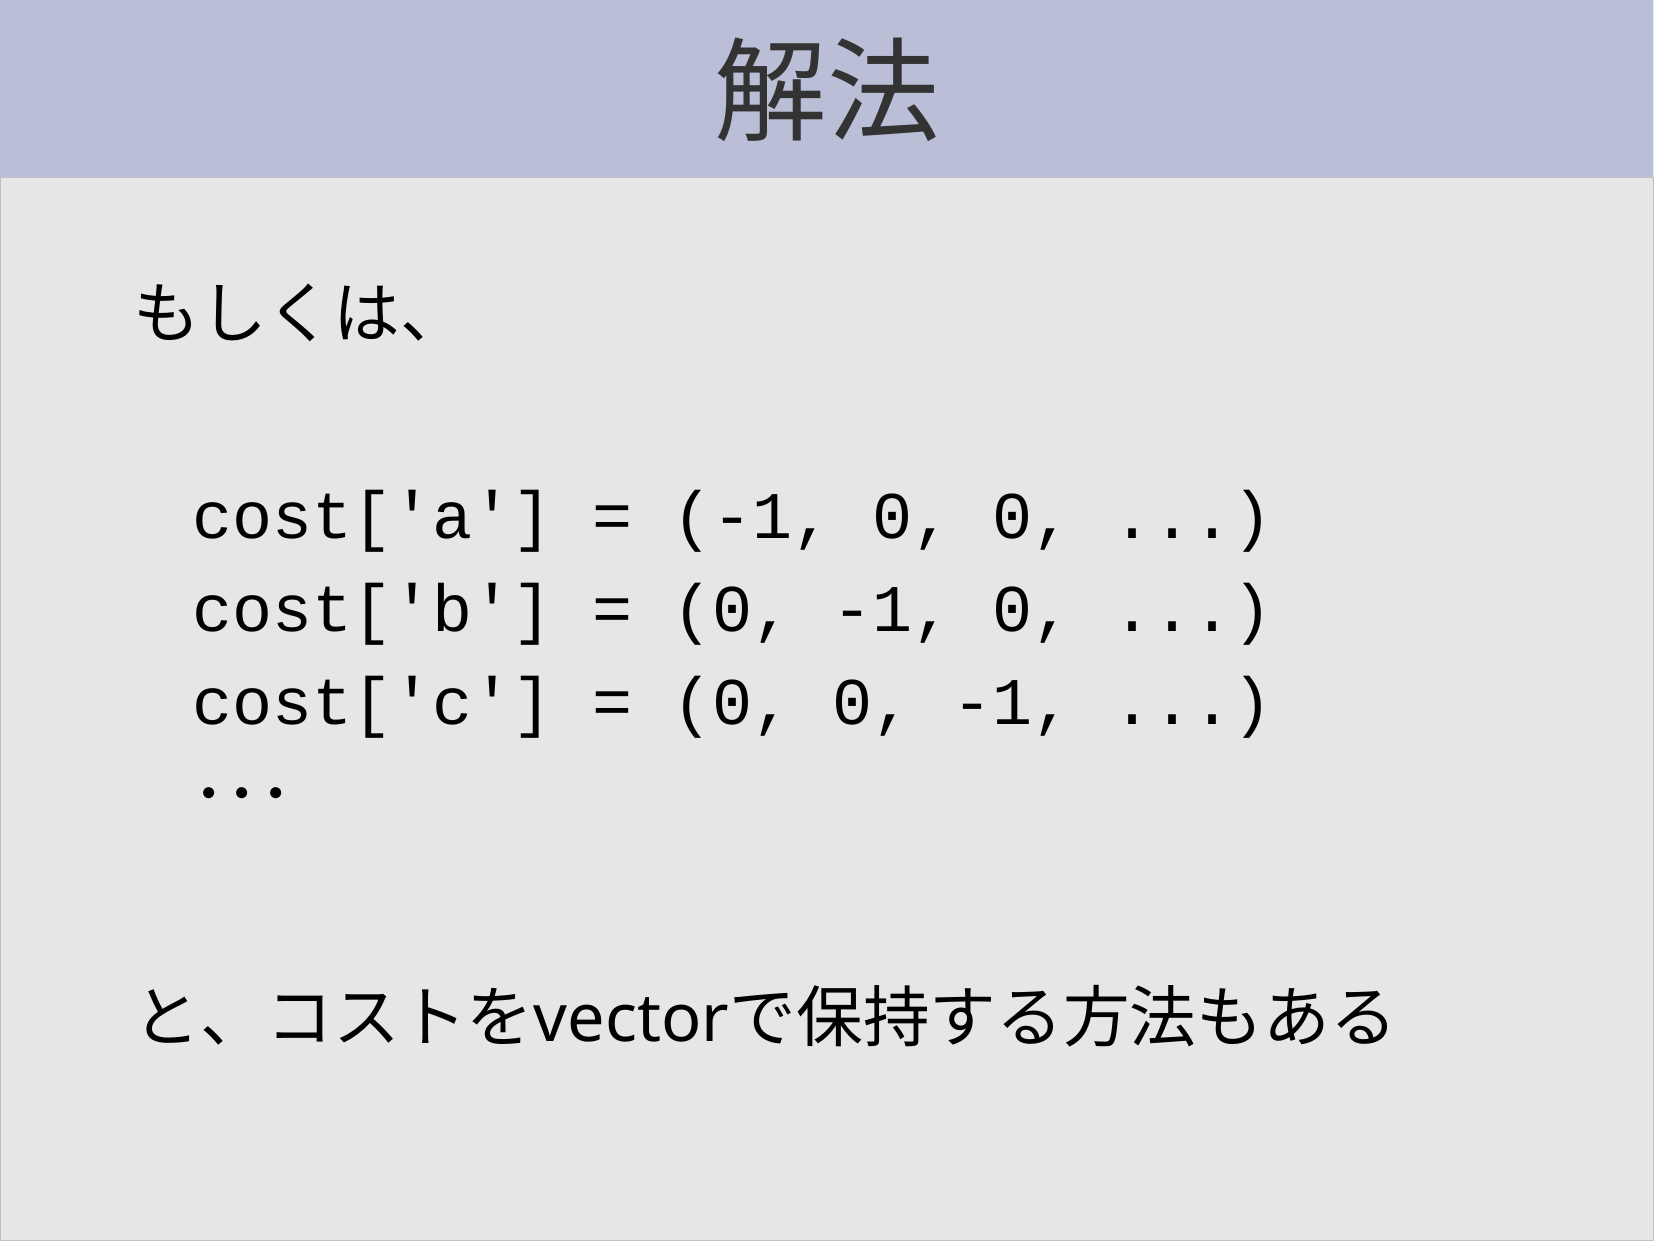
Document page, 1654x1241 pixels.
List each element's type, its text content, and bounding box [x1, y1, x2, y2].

list もしくは、 cost['a'] = (-1, 0, 0, ...) cost['b'] = (0, -1, 0, ...) cost['c'] = (0, 0, -1, ...) ･･･ と、コストをvectorで保持する方法もある [121, 248, 1534, 965]
title 解法 [121, 20, 1534, 148]
